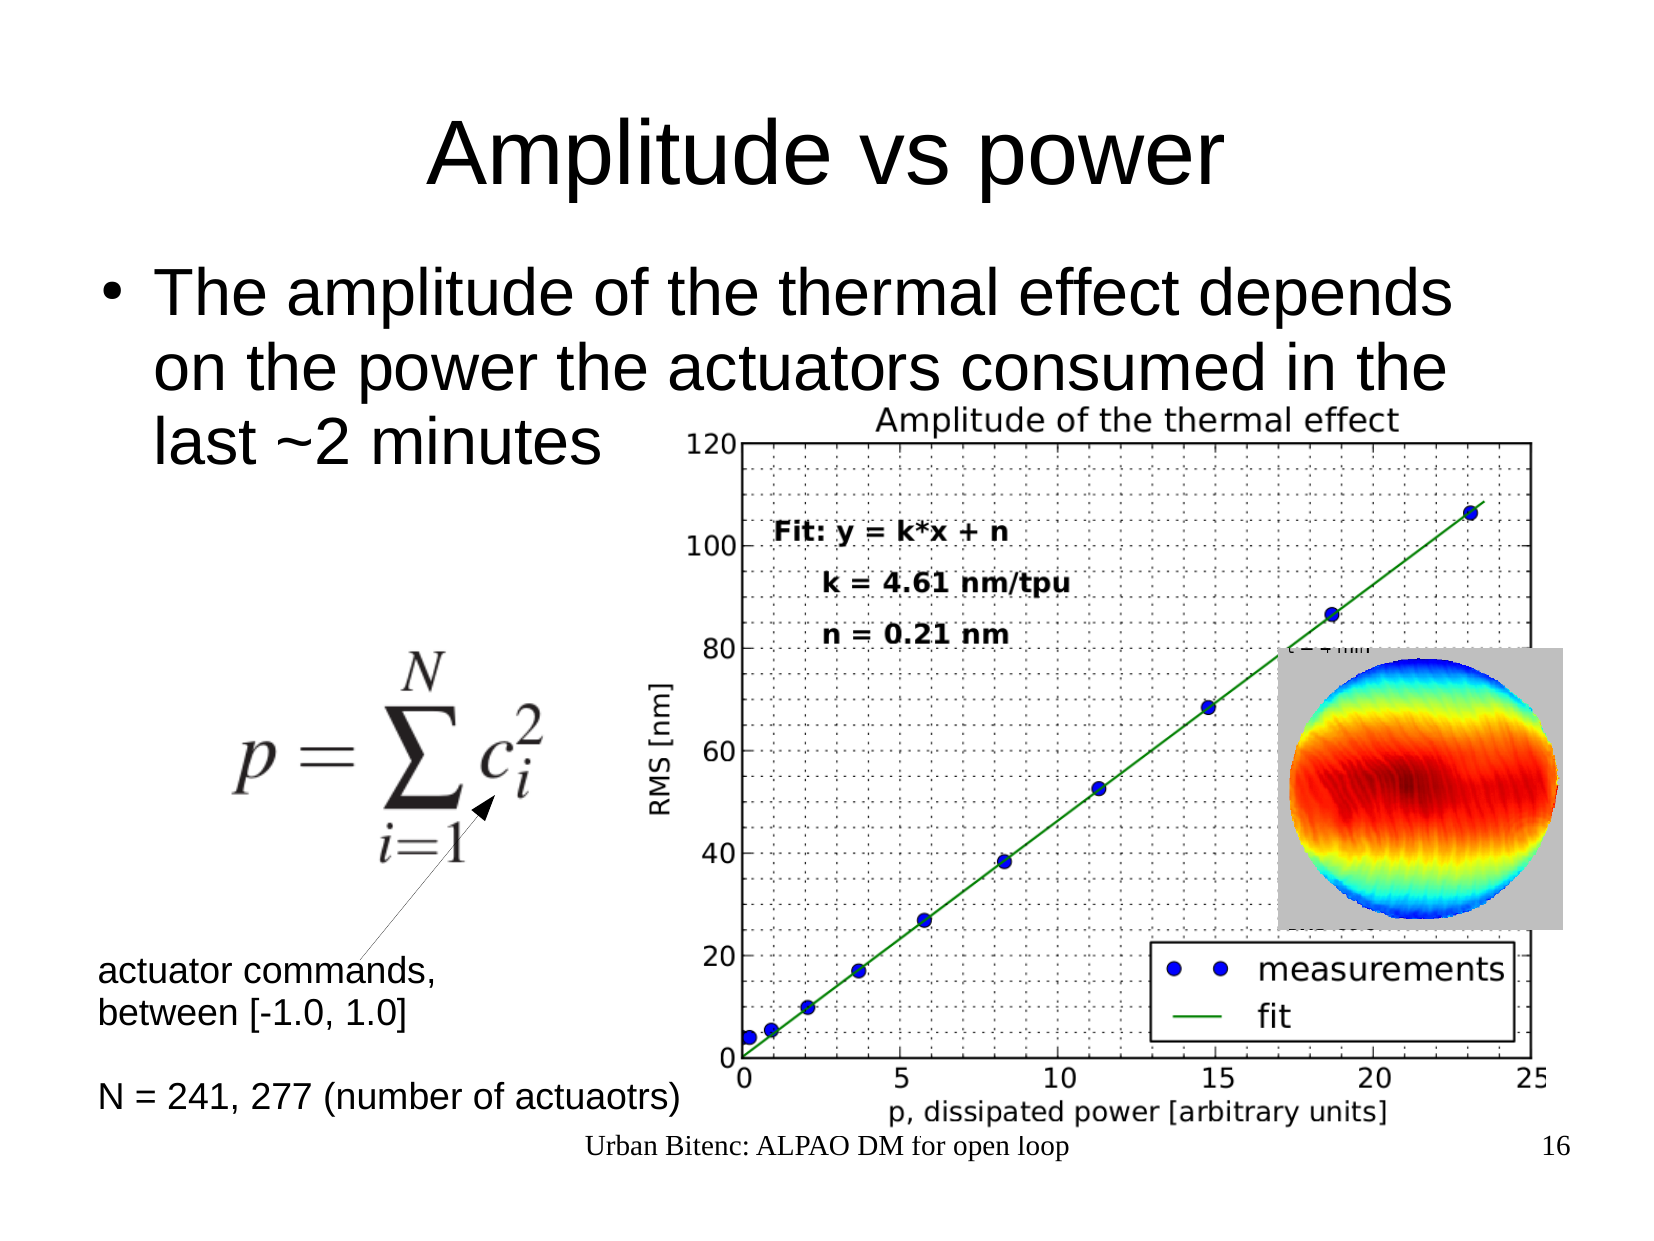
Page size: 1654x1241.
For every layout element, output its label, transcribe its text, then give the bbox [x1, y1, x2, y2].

list The amplitude of the thermal effect depends on the power the actuators consumed in the last ~2 minutes [82, 254, 1538, 1111]
picture [639, 397, 1563, 1136]
text_box actuator commands, between [-1.0, 1.0] N = 241, 277 (number of actuaotrs) [82, 942, 697, 1126]
title Amplitude vs power [82, 49, 1571, 257]
